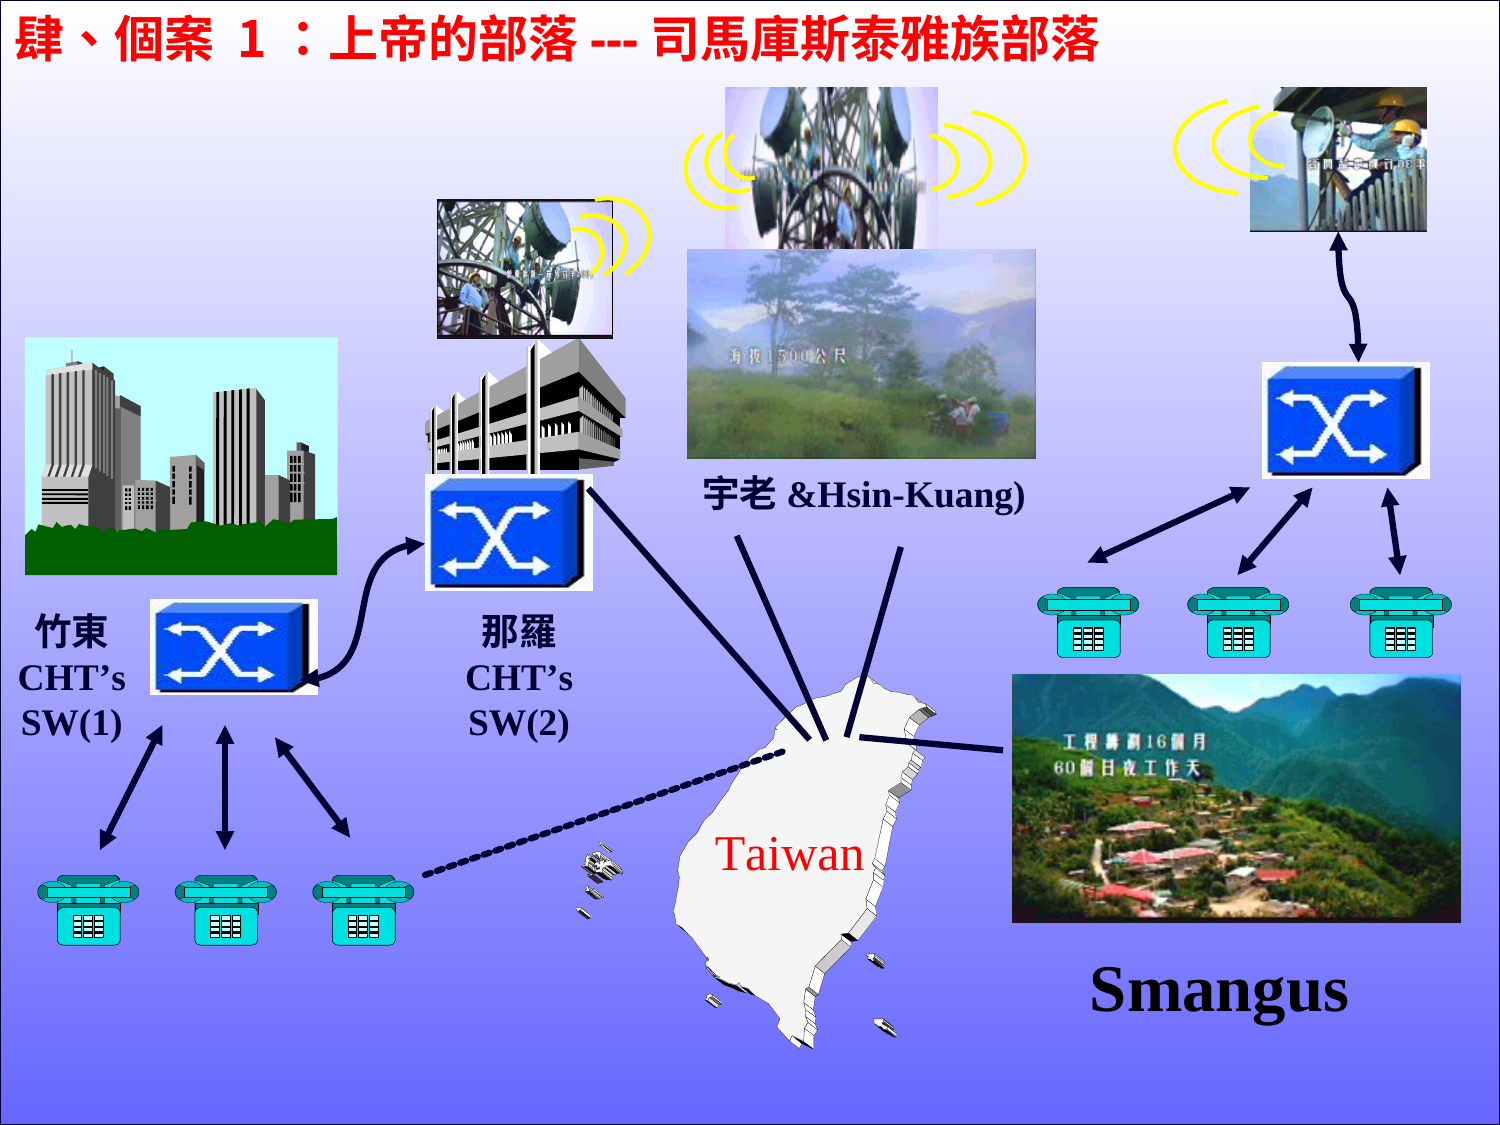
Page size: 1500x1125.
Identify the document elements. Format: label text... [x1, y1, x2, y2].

picture [1262, 362, 1455, 501]
chart [425, 200, 629, 488]
text_box 竹東 CHT’s SW(1) [0, 599, 144, 751]
text_box Taiwan [699, 812, 880, 888]
chart [1037, 587, 1142, 660]
chart [1350, 587, 1455, 660]
chart [174, 875, 280, 947]
chart [312, 875, 417, 947]
text_box 那羅 CHT’s SW(2) [450, 599, 589, 751]
text_box 肆、個案 1：上帝的部落---司馬庫斯泰雅族部落 [0, 0, 1329, 76]
text_box 宇老&Hsin-Kuang) [687, 462, 1041, 523]
picture [425, 474, 617, 613]
text_box Smangus [1075, 937, 1365, 1033]
chart [37, 875, 142, 947]
picture [150, 600, 342, 713]
picture [575, 675, 938, 1051]
chart [1187, 587, 1292, 660]
chart [1250, 87, 1427, 232]
chart [687, 87, 1036, 459]
text_box [0, 0, 1500, 1125]
chart [1012, 675, 1461, 923]
